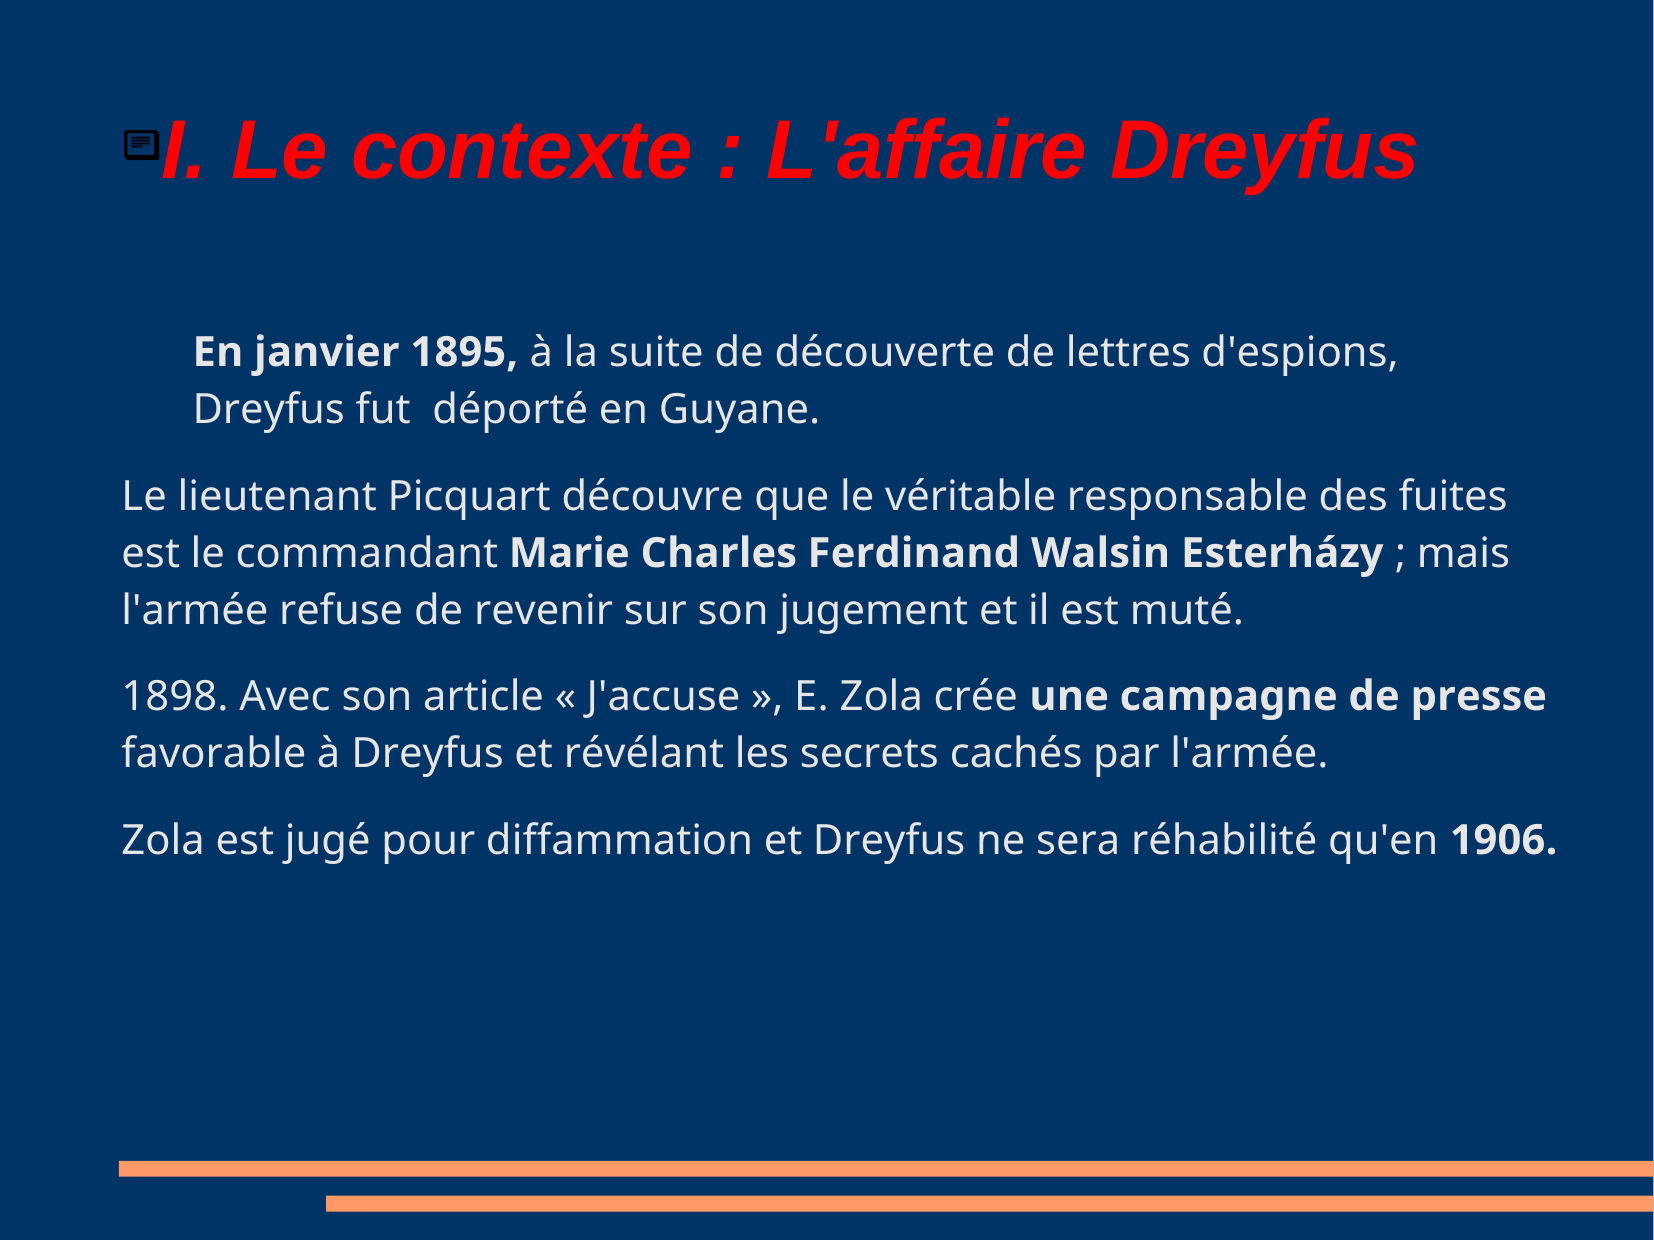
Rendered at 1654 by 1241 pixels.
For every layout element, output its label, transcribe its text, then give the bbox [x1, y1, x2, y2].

title I. Le contexte : L'affaire Dreyfus [121, 53, 1534, 246]
list En janvier 1895, à la suite de découverte de lettres d'espions, Dreyfus fut déporté en Guyane. Le lieutenant Picquart découvre que le véritable responsable des fuites est le commandant Marie Charles Ferdinand Walsin Esterházy ; mais l'armée refuse de revenir sur son jugement et il est muté. 1898. Avec son article « J'accuse », E. Zola crée une campagne de presse favorable à Dreyfus et révélant les secrets cachés par l'armée. Zola est jugé pour diffammation et Dreyfus ne sera réhabilité qu'en 1906. P Le passé : Paragraphe 3 : rappel du fait que les avantages actuels (liberté de circulation l. 23, liberté d’expression l. 24, liberté de conscience, l. 24) ont été dus à une longue lutte (république évoquée implicitement par la « tyrannie », qui rappelle l’ancien régime Sang : métonymie (l. 27) pour dire le sacrifice. Le présent : 39 : l’innocent en question est Dreyfus, injustement accusé. Péroraison : l. 48-fin. Appel à se lancer dans l’aventure. Hypothèse postliminaire : en fait Zola ne souhaite pas faire un discours général sur les jeunes mais les appeler à s’impliquer précisément dans un combat contre l’injustice commise envers le capitaine drayfus. TT discours est une forme de manipulation (ùmême si c’est pour la bonne cause. II. Etude précise TE préliminaire : 1. s’impliquer dans son discours (pronoms, affirmation) -quel pronom utilise Zola pour se désigner ? A qui correspond-il ? « nous » : les aînés (l. 4). L. 19 : « tes pères » désigne aussi les morts. -affirmation : présent de vérité géénrale,, 2. s’adapter au destinataire ; les jeunes gens, leurs caractéristiques. -usage des pronoms : 2e personne du singulier au début ; à la fin du pluriel : volonté d’impliquer tous les jeunes, de créer un mouvement de masse. -début du discouts : exorde : adresse directe. Répétition, apostrophe, anaphore de jeunesse au début des paragraphes : modes de persuasion. 3. réfuter autres Désignation des adversaires de Zola : partie 3 du texte : « tyrannie » : englobe lancien régime mais aussi les pouvoir contemporain. Partie 4 : « garde-chiourme » (l. 44-45) : à l(origine, préposé qui surveille les bagnards, réputés pour leur violence ; or les galères ont été supprimé à l’époque de ZOla ; de manière figuré, partisans d’une justice expéditive et punitive. Champs lexicaux : indiquant les valeurs de l’auteur par 3. -le champ lexical de la souffrance (si=ouffrancesn l. 19, sang,n l. 26) : sacrifices contre -par Pour la fois suivante en demi-classe (jeudi) : Entraînement à l’écriture. A la manière de Zola, écrire un plaidoyer appelant votre génération à utiliser les techno pour changer la société ? Argumentation d’une page grand format. Relever une pârtie, passeront en classe. Décomposer le texte en plusieurs temps, s’dresser directement, user d’anaphore, d’apostrophe, de pronoms. Définition fig style : Anaphore : Apostrophe : 4. trace écrite finale : Petit chapeau problématique : que signifie argumenter ? Tout texte argumentatif défend une prise de position en s'opposant implicitement ou explicitement à ceux qui pensent le contraire. Si le texte n'est pas adressé à l'adversaire lui-même, il vise à empêcher le lecteur de prendre cet adversaire au sérieux. Si le texte est directement adressé à l'adversaire, il vise à réduire l'autre au silence, sans chercher à le convaincre. Il a donc 2 fonctions dominantes : Fonction persuasive : lorsque Zola cherche à convaincre la jeunesse, à lui faire partager son point de vue en faisant appel à ses sentiments (persuader) ou à sa raison (convaincre). - Fonction polémique : lorsque l'objectif premier de l'émetteur est de ridiculiser celui ou ceux avec lesquels il n'est pas d'accord. [121, 322, 1561, 1241]
